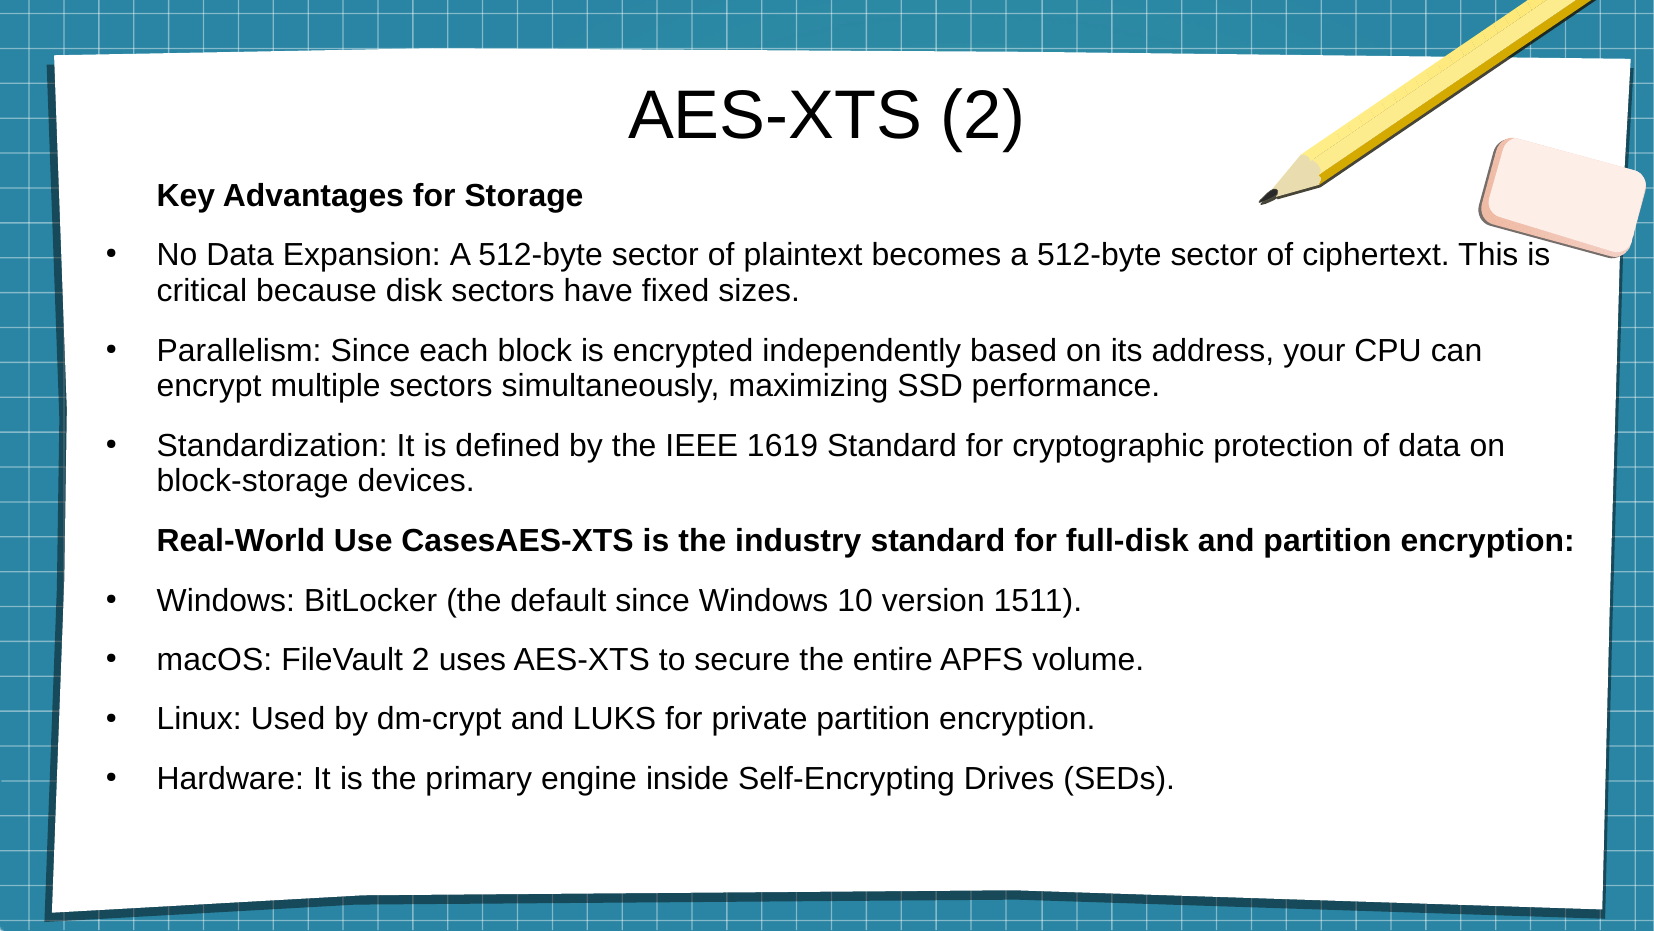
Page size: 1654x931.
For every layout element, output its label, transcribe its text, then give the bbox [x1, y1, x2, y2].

title AES-XTS (2) [82, 37, 1571, 193]
list Key Advantages for Storage No Data Expansion: A 512-byte sector of plaintext becomes a 512-byte sector of ciphertext. This is critical because disk sectors have fixed sizes. Parallelism: Since each block is encrypted independently based on its address, your CPU can encrypt multiple sectors simultaneously, maximizing SSD performance. Standardization: It is defined by the IEEE 1619 Standard for cryptographic protection of data on block-storage devices. Real-World Use CasesAES-XTS is the industry standard for full-disk and partition encryption: Windows: BitLocker (the default since Windows 10 version 1511). macOS: FileVault 2 uses AES-XTS to secure the entire APFS volume. Linux: Used by dm-crypt and LUKS for private partition encryption. Hardware: It is the primary engine inside Self-Encrypting Drives (SEDs). [88, 177, 1577, 835]
